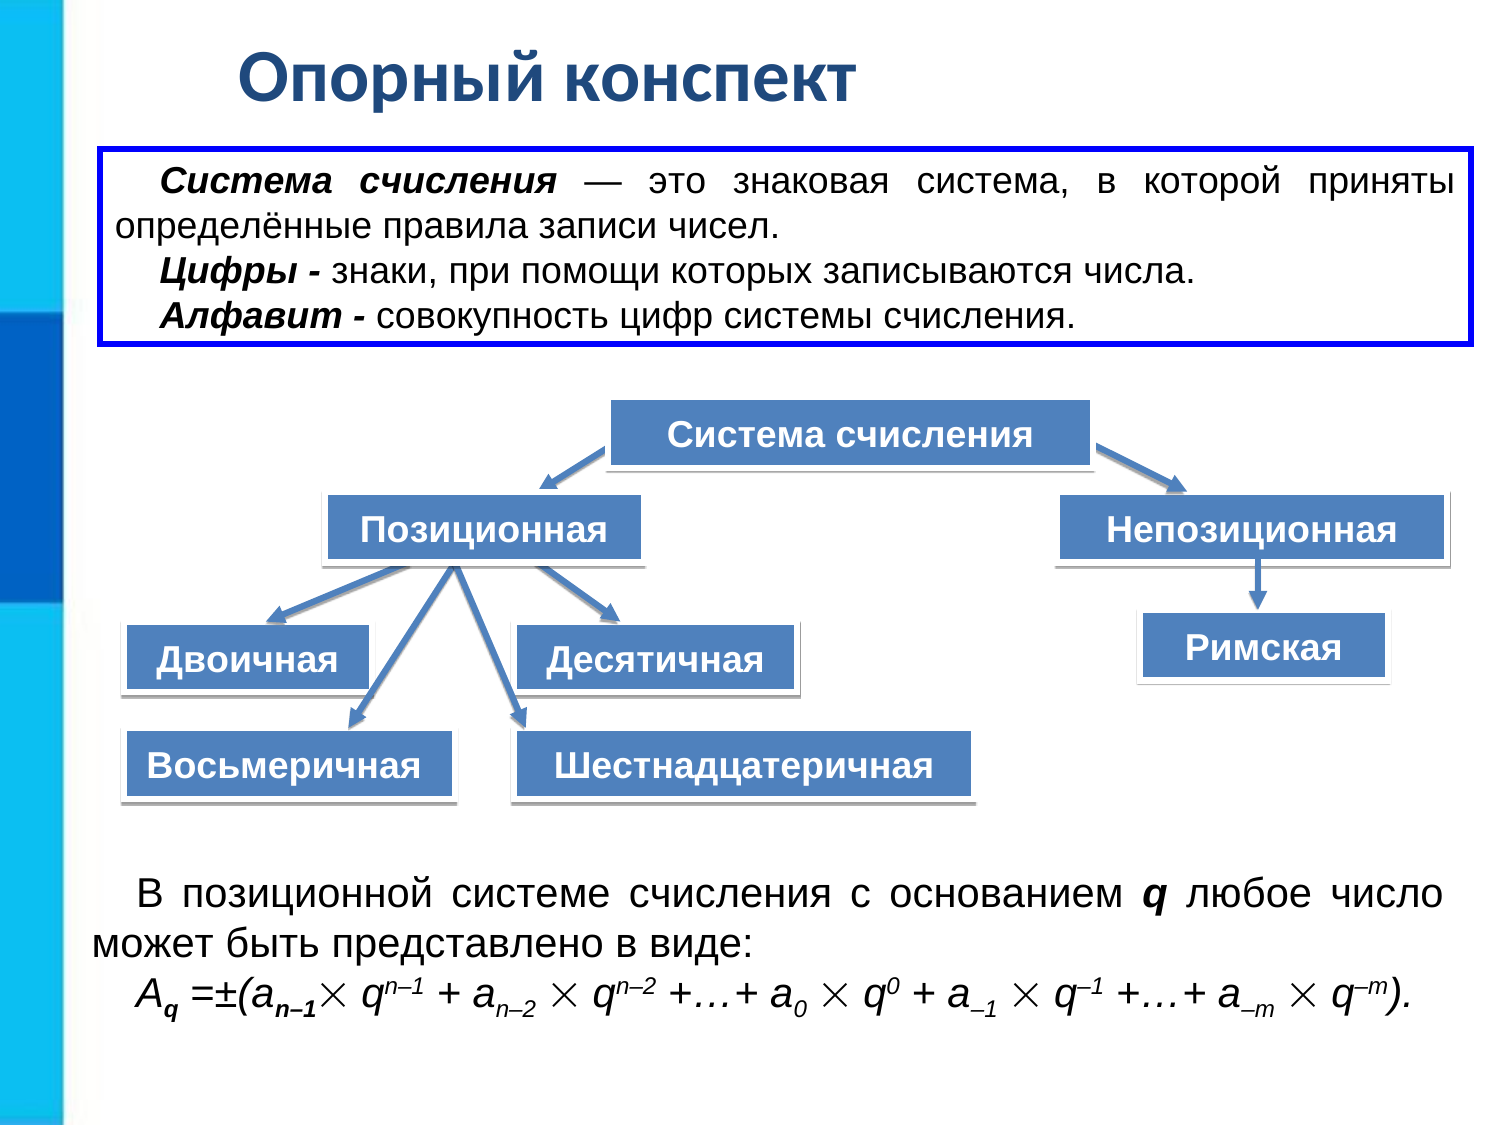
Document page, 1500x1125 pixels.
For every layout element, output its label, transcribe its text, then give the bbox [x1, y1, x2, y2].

text_box Непозиционная [1057, 491, 1448, 563]
text_box Опорный конспект [224, 19, 1300, 124]
text_box Система счисления [608, 397, 1093, 468]
text_box Двоичная [123, 621, 373, 693]
text_box Восьмеричная [123, 727, 455, 799]
text_box В позиционной системе счисления с основанием q любое число может быть представлено в виде: Aq =±(an–1 qn–1 + an–2  qn–2 +…+ a0  q0 + a–1  q–1 +…+ a–m  q–m). [76, 857, 1459, 1031]
text_box Десятичная [513, 621, 798, 693]
text_box Система счисления — это знаковая система, в которой приняты определённые правила записи чисел. Цифры - знаки, при помощи которых записываются числа. Алфавит - совокупность цифр системы счисления. [100, 148, 1471, 345]
text_box Позиционная [324, 491, 644, 563]
text_box Римская [1139, 609, 1388, 681]
text_box Шестнадцатеричная [513, 727, 975, 799]
picture [0, 0, 1500, 1125]
